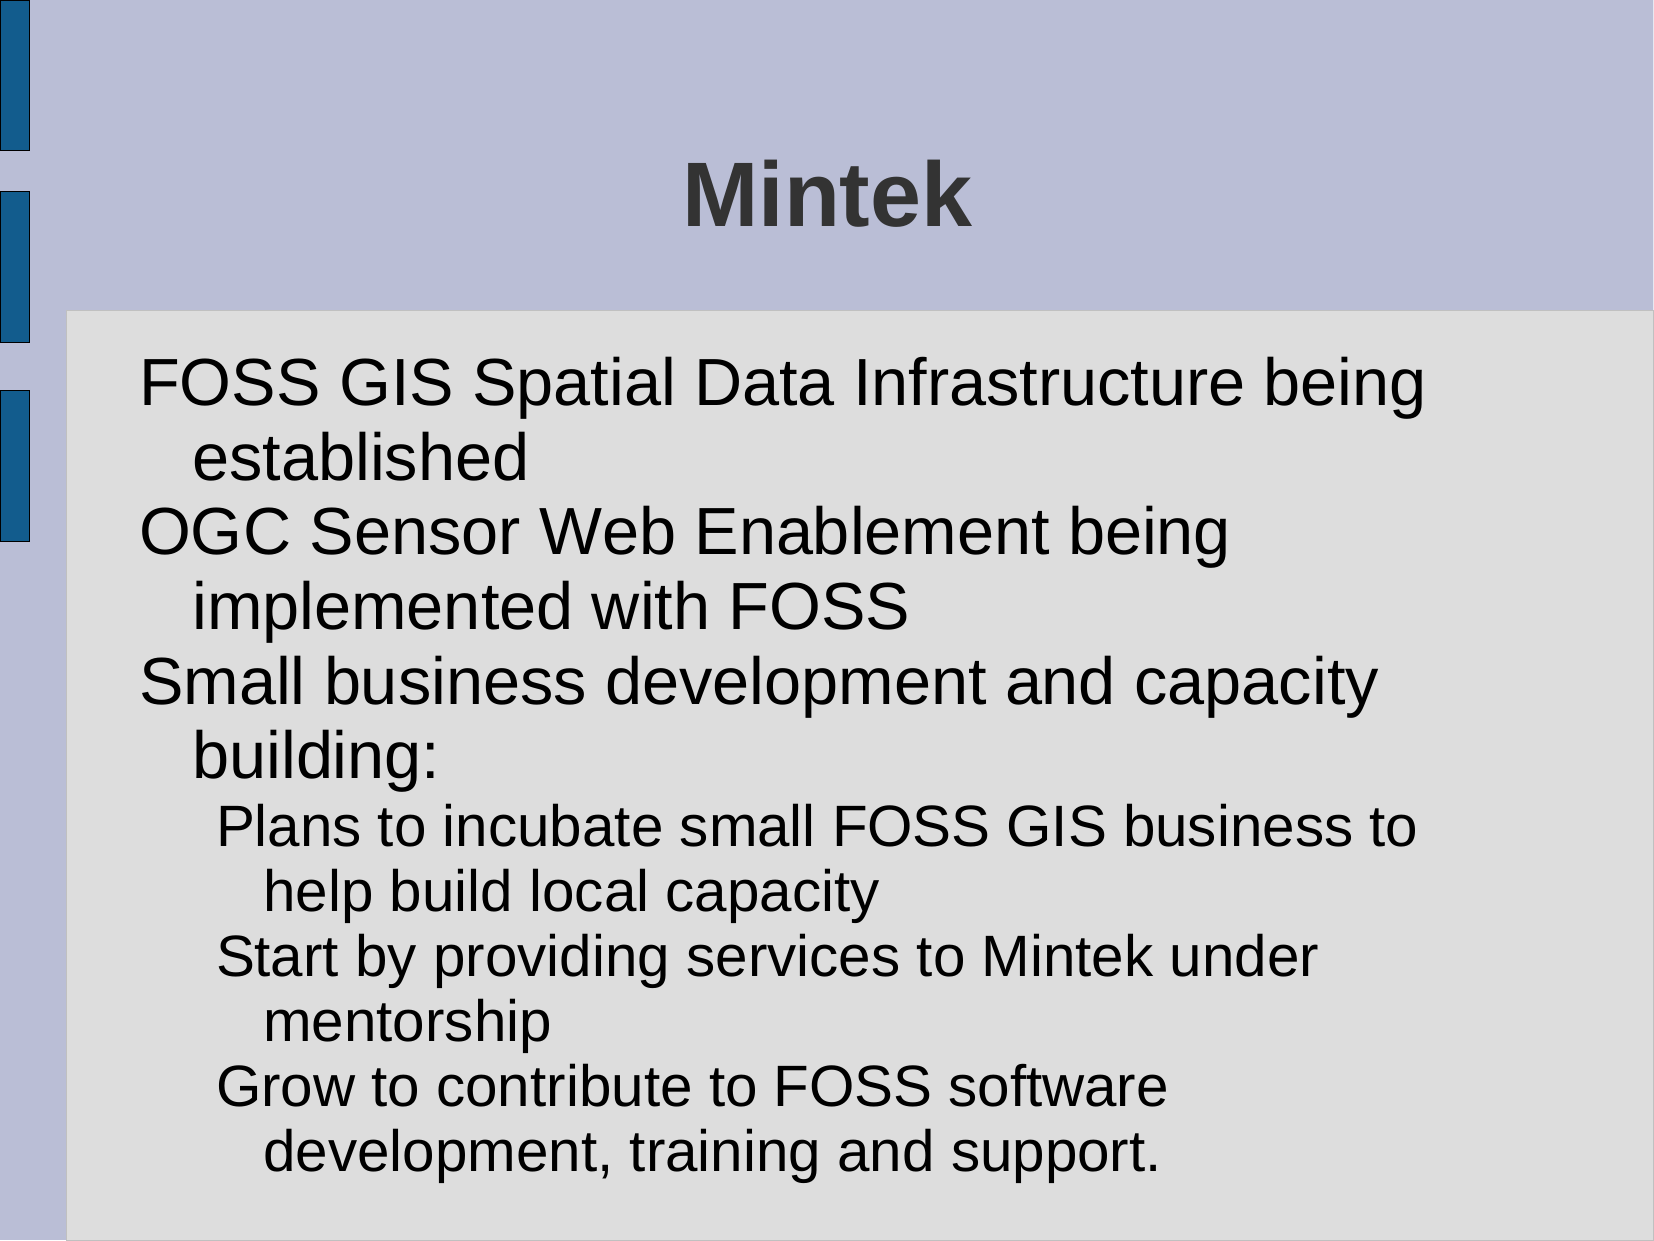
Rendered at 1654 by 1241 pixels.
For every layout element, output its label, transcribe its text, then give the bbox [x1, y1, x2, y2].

title Mintek [121, 91, 1534, 299]
list FOSS GIS Spatial Data Infrastructure being established OGC Sensor Web Enablement being implemented with FOSS Small business development and capacity building: Plans to incubate small FOSS GIS business to help build local capacity Start by providing services to Mintek under mentorship Grow to contribute to FOSS software development, training and support. [121, 344, 1534, 1183]
